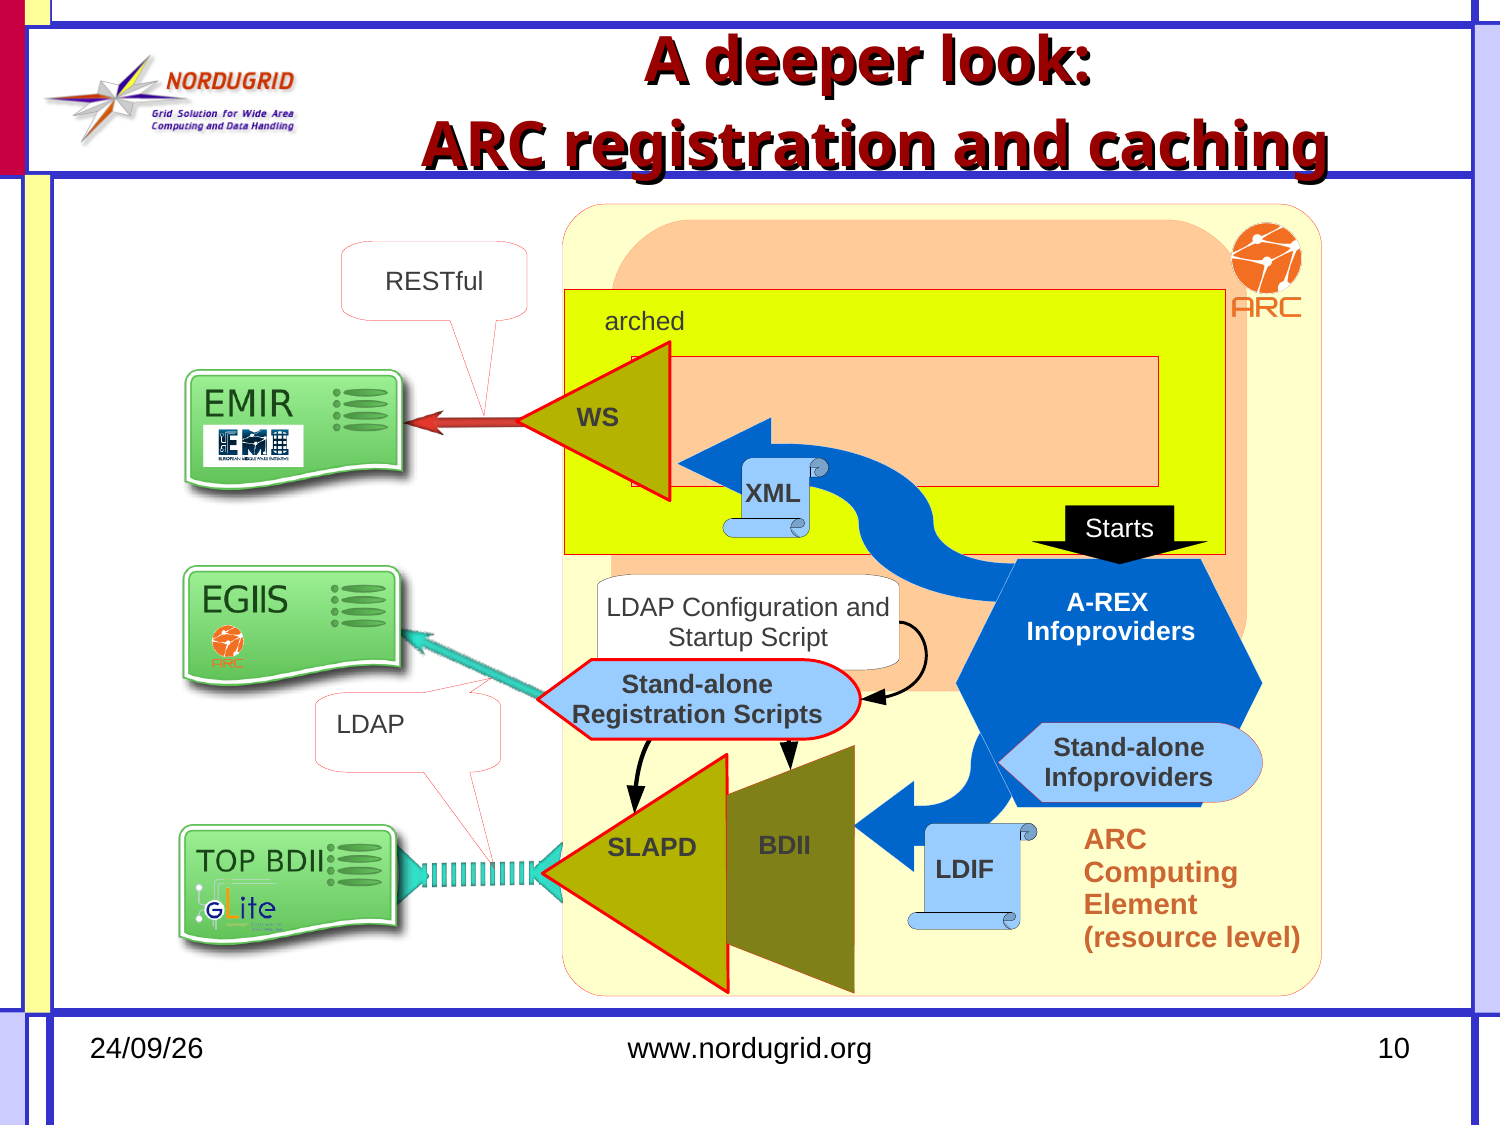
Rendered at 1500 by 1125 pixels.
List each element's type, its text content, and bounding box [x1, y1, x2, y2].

chart [106, 120, 1398, 1065]
title A deeper look: ARC registration and caching [324, 24, 1428, 176]
picture [40, 49, 301, 148]
